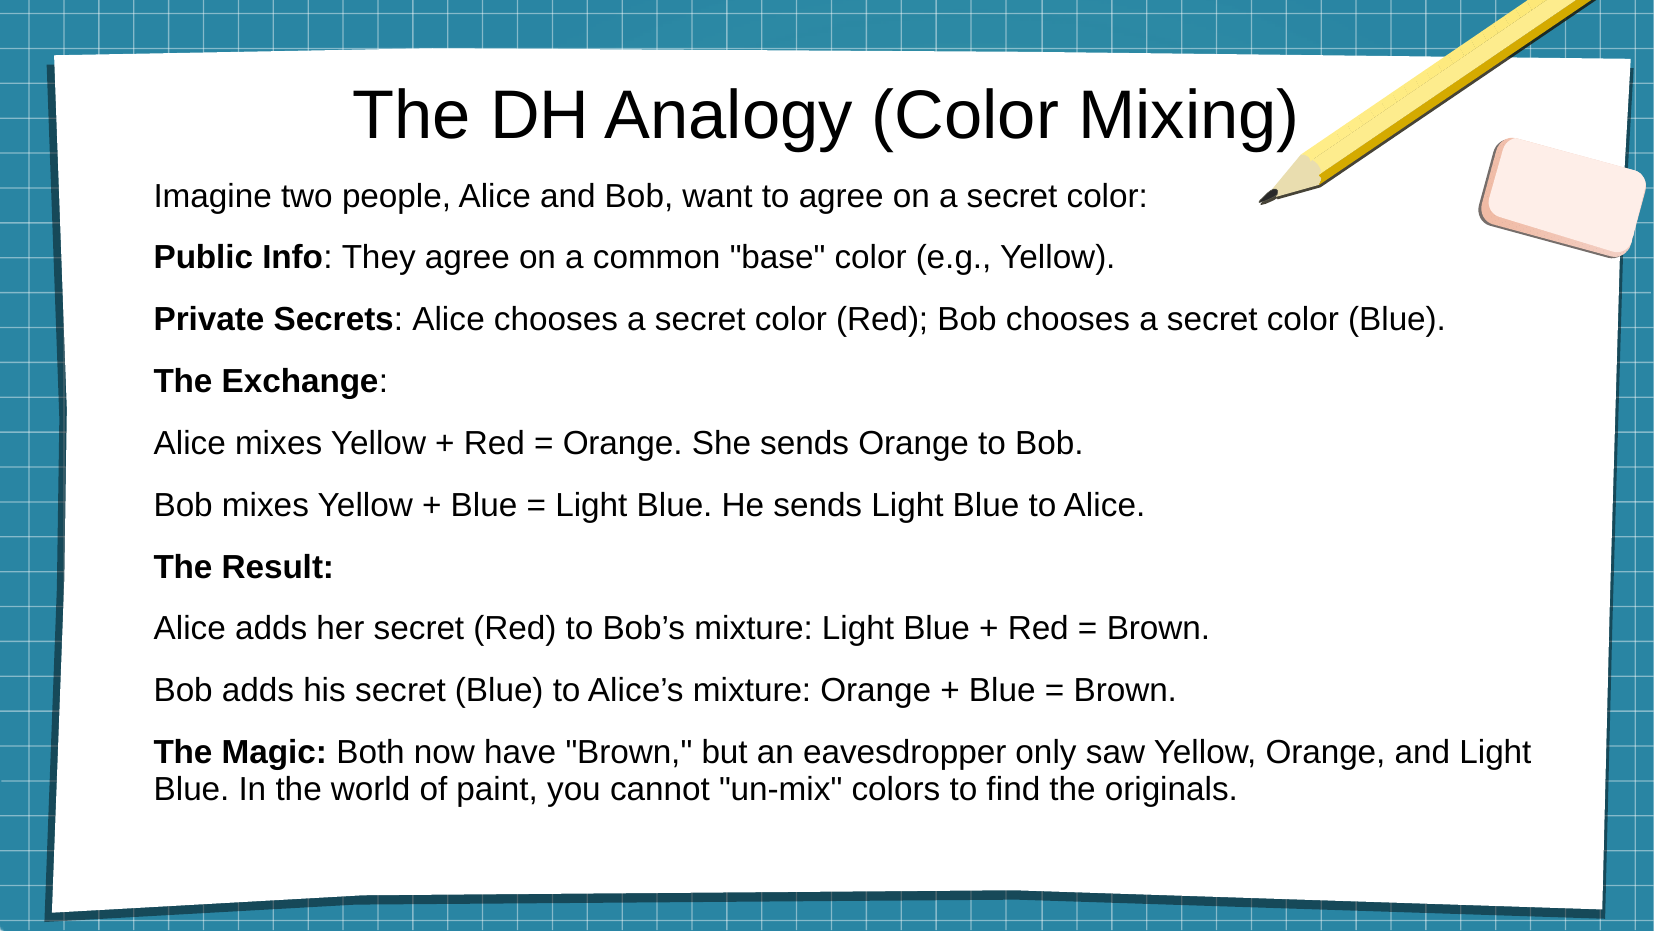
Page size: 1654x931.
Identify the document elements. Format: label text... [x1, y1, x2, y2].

title The DH Analogy (Color Mixing) [82, 37, 1571, 177]
list Imagine two people, Alice and Bob, want to agree on a secret color: Public Info: They agree on a common "base" color (e.g., Yellow). Private Secrets: Alice chooses a secret color (Red); Bob chooses a secret color (Blue). The Exchange: Alice mixes Yellow + Red = Orange. She sends Orange to Bob. Bob mixes Yellow + Blue = Light Blue. He sends Light Blue to Alice. The Result: Alice adds her secret (Red) to Bob’s mixture: Light Blue + Red = Brown. Bob adds his secret (Blue) to Alice’s mixture: Orange + Blue = Brown. The Magic: Both now have "Brown," but an eavesdropper only saw Yellow, Orange, and Light Blue. In the world of paint, you cannot "un-mix" colors to find the originals. [82, 177, 1571, 857]
